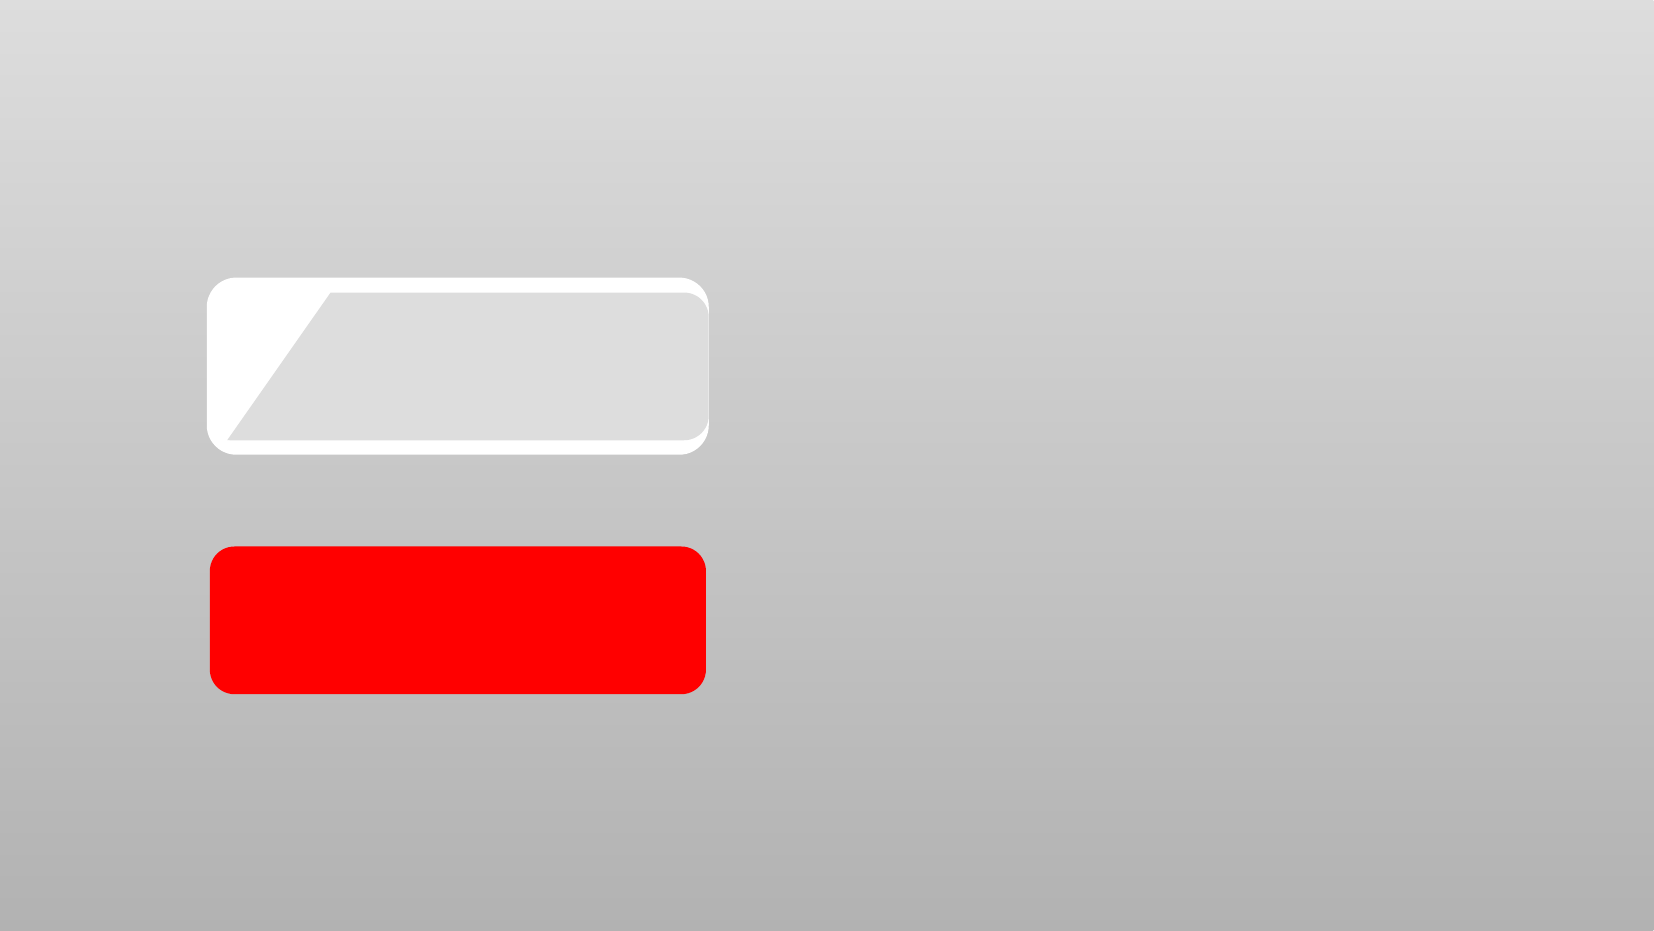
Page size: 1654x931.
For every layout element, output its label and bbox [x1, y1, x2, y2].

text_box [206, 277, 709, 455]
text_box [209, 546, 706, 695]
